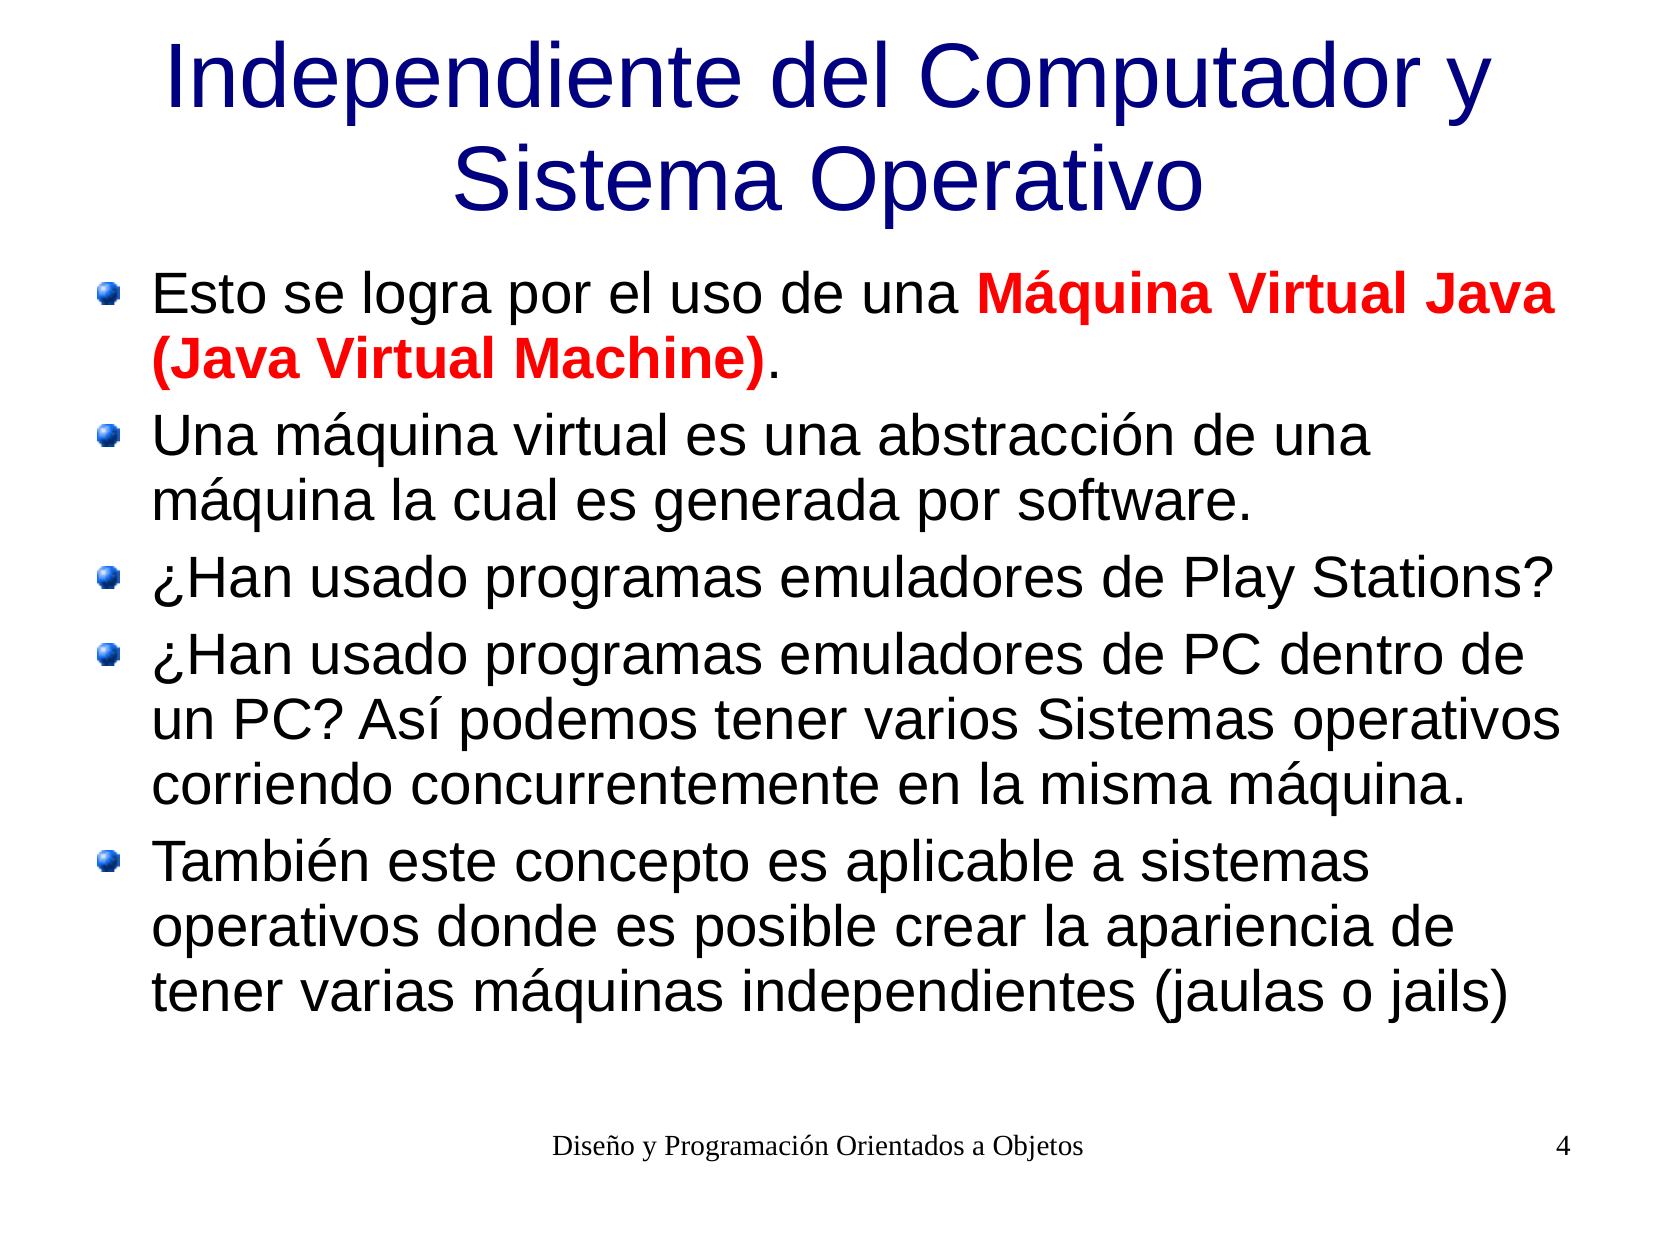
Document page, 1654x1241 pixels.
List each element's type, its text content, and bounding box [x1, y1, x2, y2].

title Independiente del Computador y Sistema Operativo [85, 13, 1574, 242]
list Esto se logra por el uso de una Máquina Virtual Java (Java Virtual Machine). Una máquina virtual es una abstracción de una máquina la cual es generada por software. ¿Han usado programas emuladores de Play Stations? ¿Han usado programas emuladores de PC dentro de un PC? Así podemos tener varios Sistemas operativos corriendo concurrentemente en la misma máquina. También este concepto es aplicable a sistemas operativos donde es posible crear la apariencia de tener varias máquinas independientes (jaulas o jails) [80, 261, 1569, 1140]
